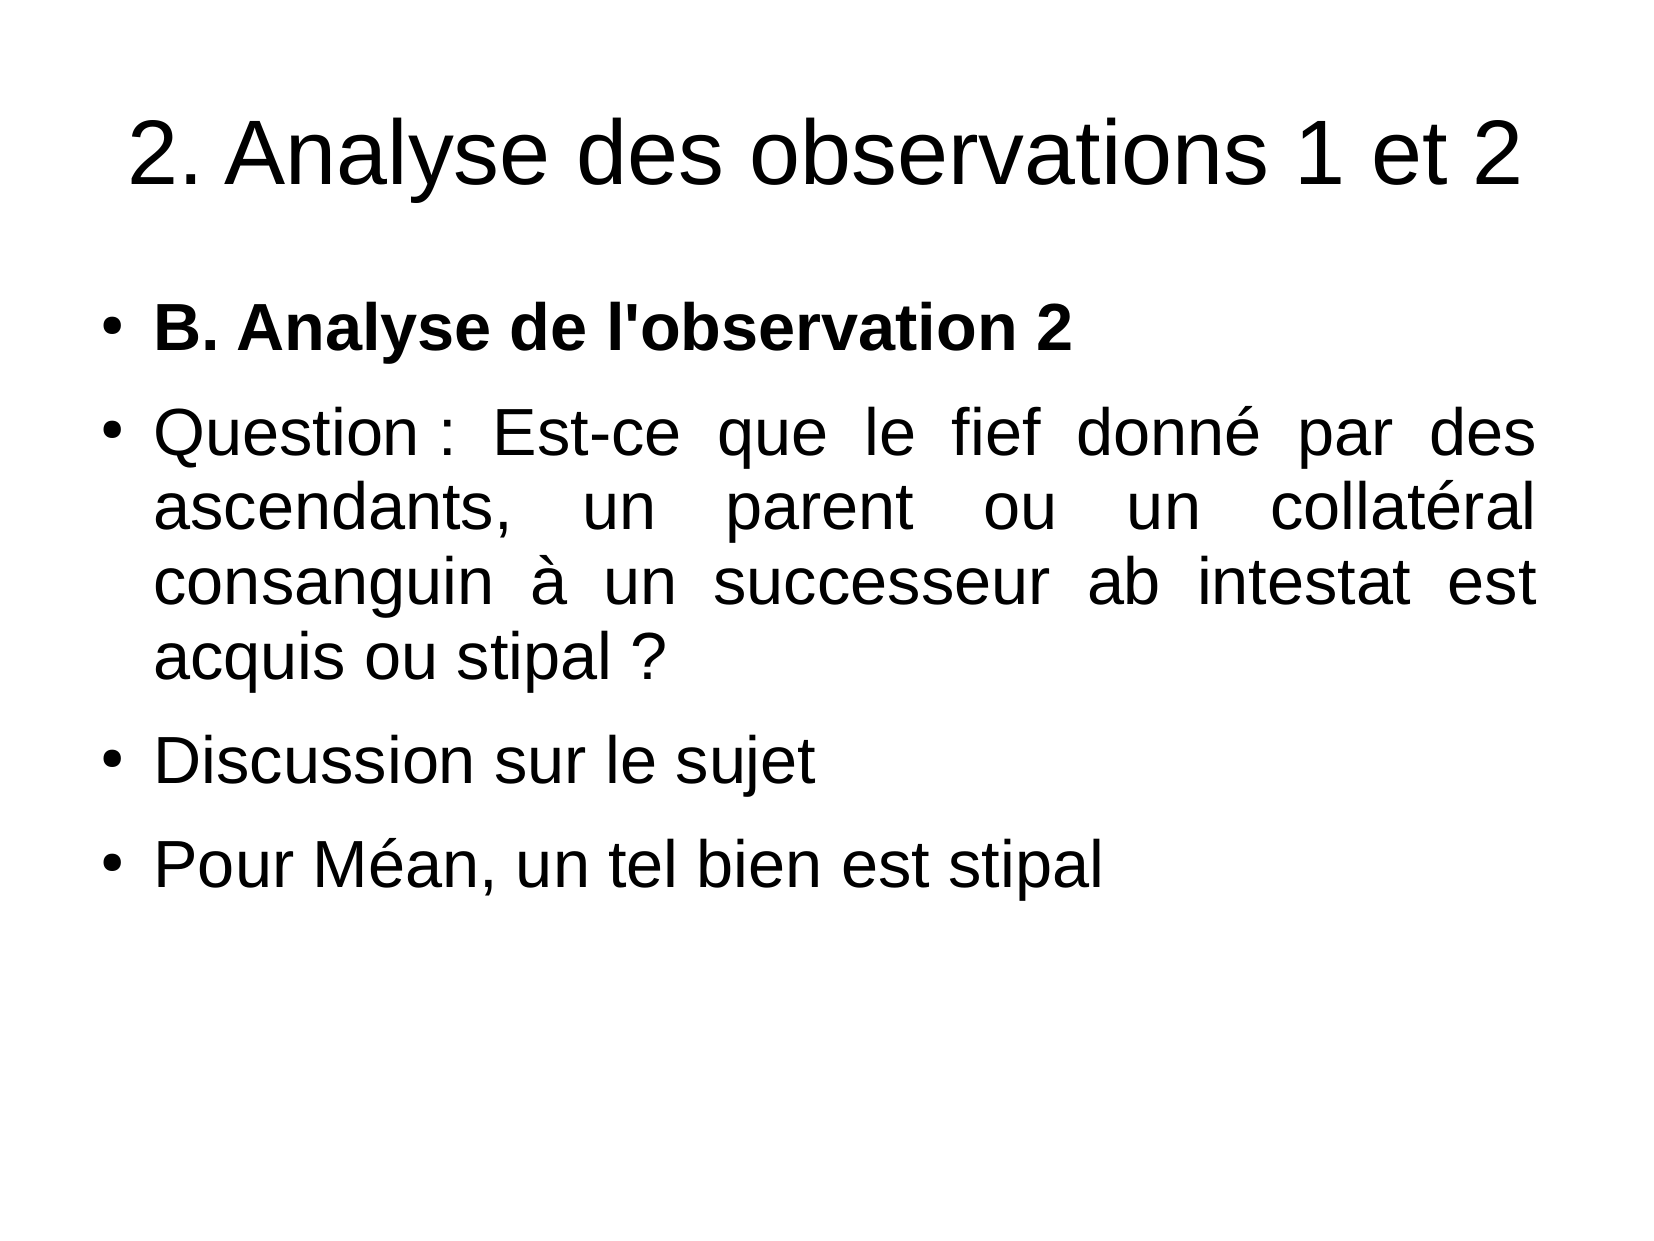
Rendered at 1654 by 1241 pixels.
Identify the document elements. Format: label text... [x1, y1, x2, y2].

title 2. Analyse des observations 1 et 2 [82, 49, 1571, 257]
list B. Analyse de l'observation 2 Question : Est-ce que le fief donné par des ascendants, un parent ou un collatéral consanguin à un successeur ab intestat est acquis ou stipal ? Discussion sur le sujet Pour Méan, un tel bien est stipal [82, 290, 1538, 1010]
